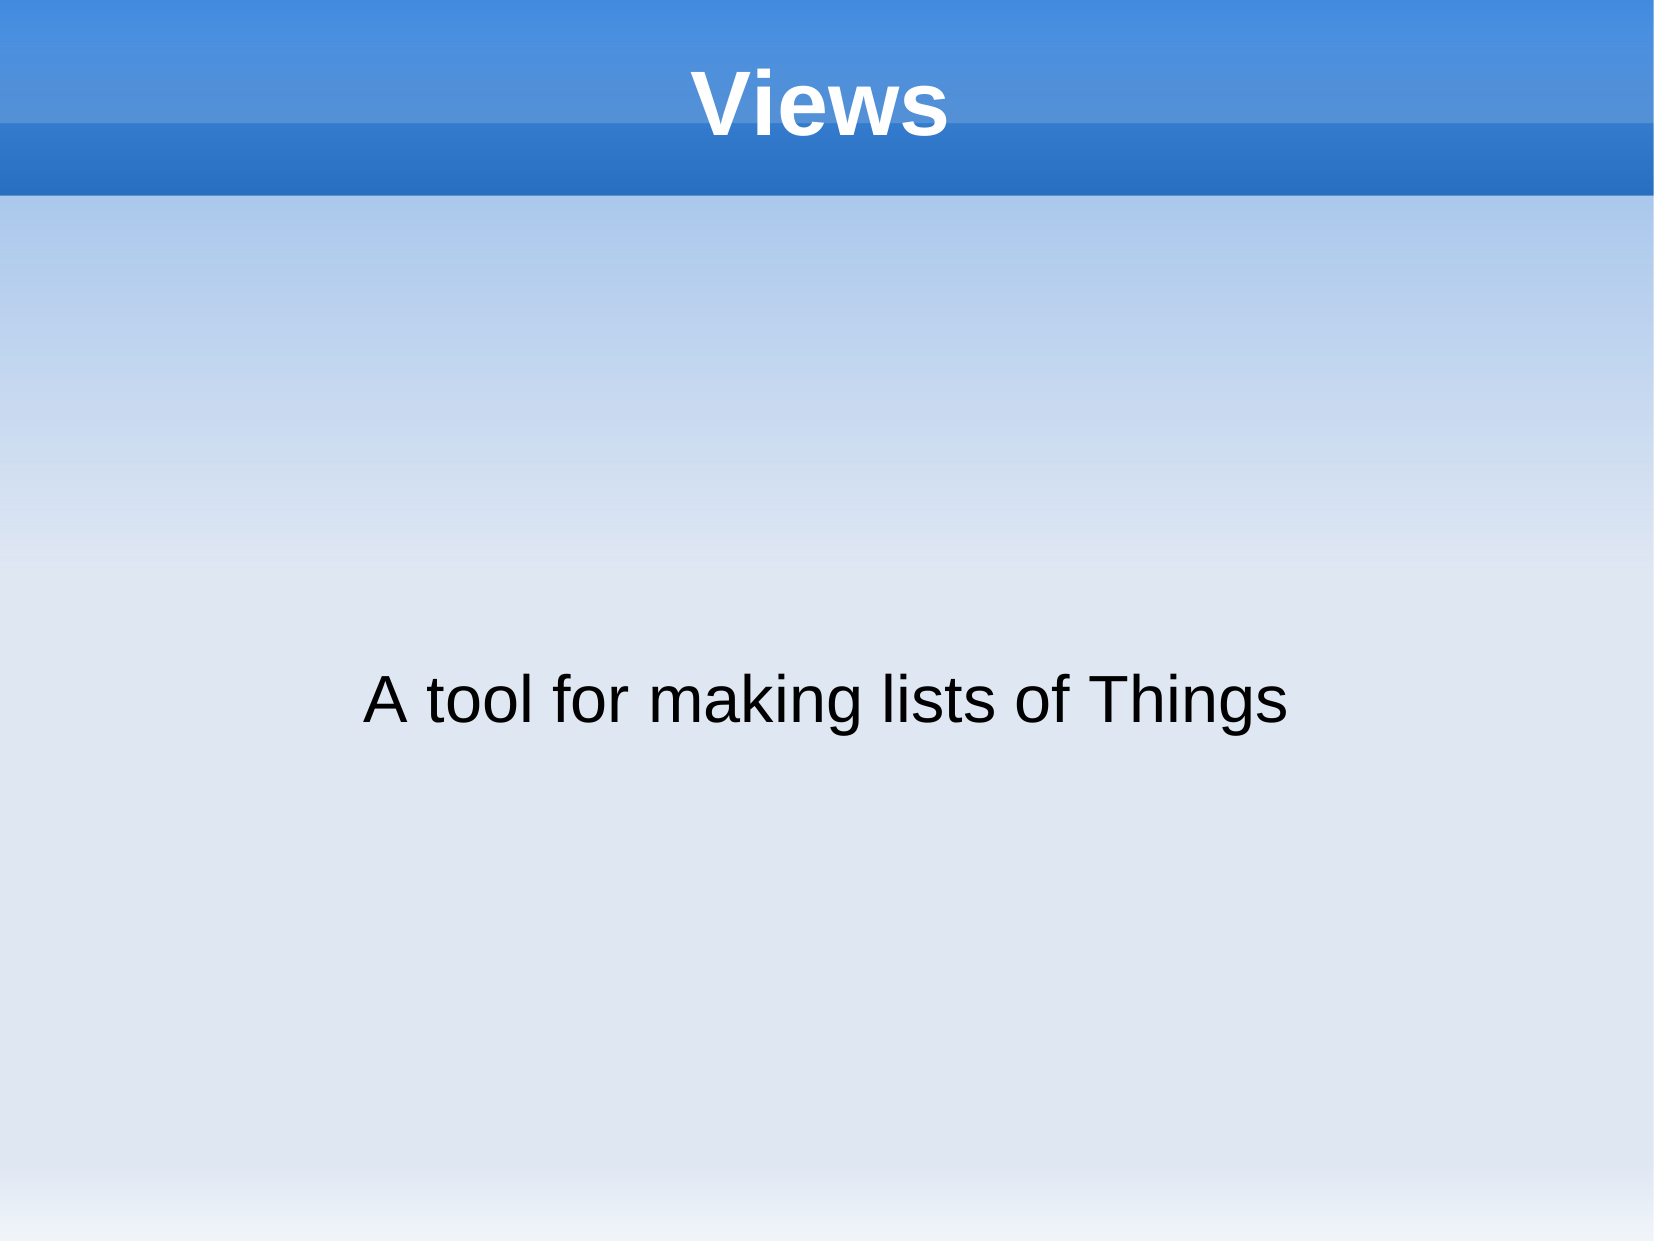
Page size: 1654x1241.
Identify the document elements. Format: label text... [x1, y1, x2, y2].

subtitle A tool for making lists of Things [82, 290, 1571, 1109]
picture [0, 0, 1654, 1241]
title Views [76, 0, 1565, 208]
